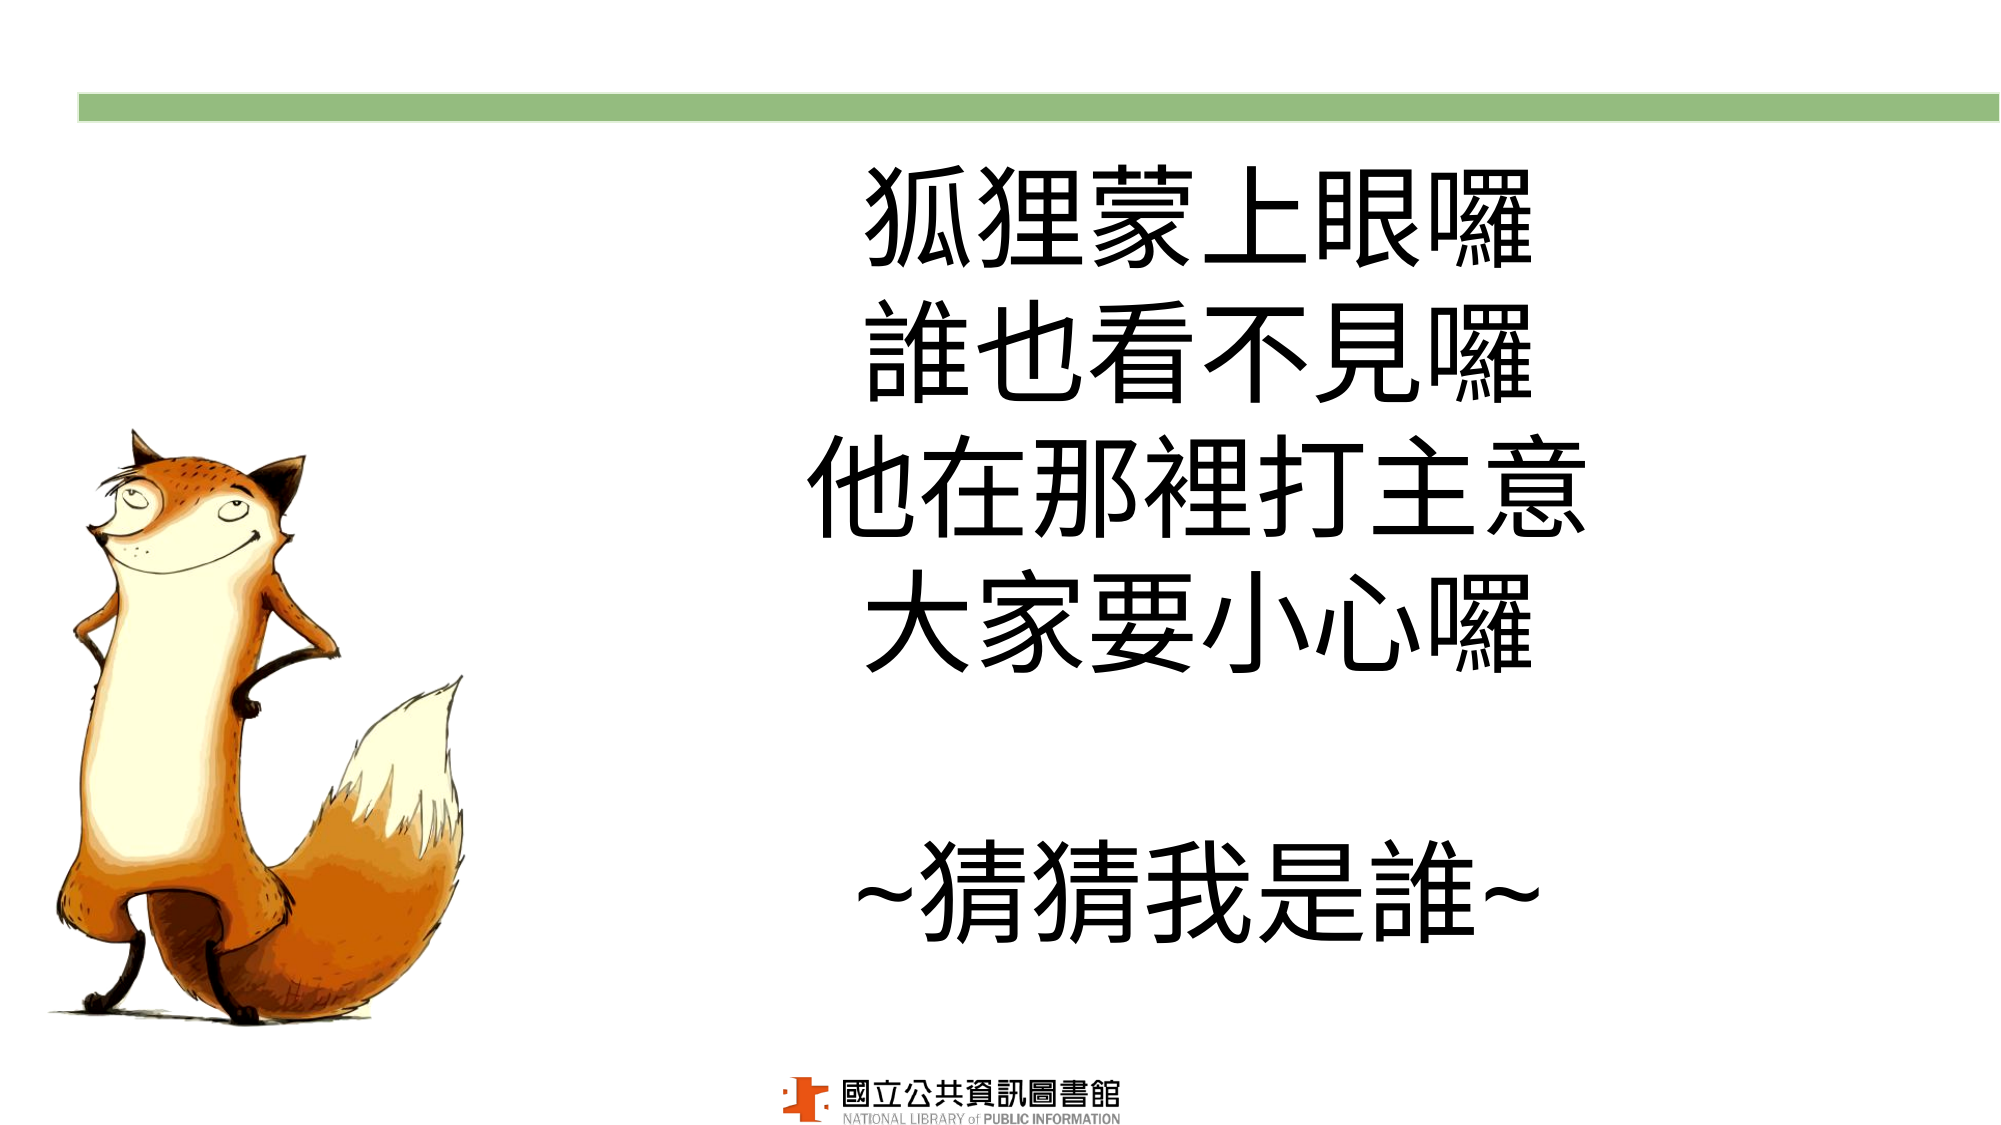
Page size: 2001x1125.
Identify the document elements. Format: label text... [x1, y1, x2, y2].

text_box 狐狸蒙上眼囉 誰也看不見囉 他在那裡打主意 大家要小心囉 ~猜猜我是誰~ [468, 139, 1930, 965]
text_box [77, 92, 2000, 123]
picture [0, 403, 489, 1032]
picture [781, 1075, 1121, 1125]
